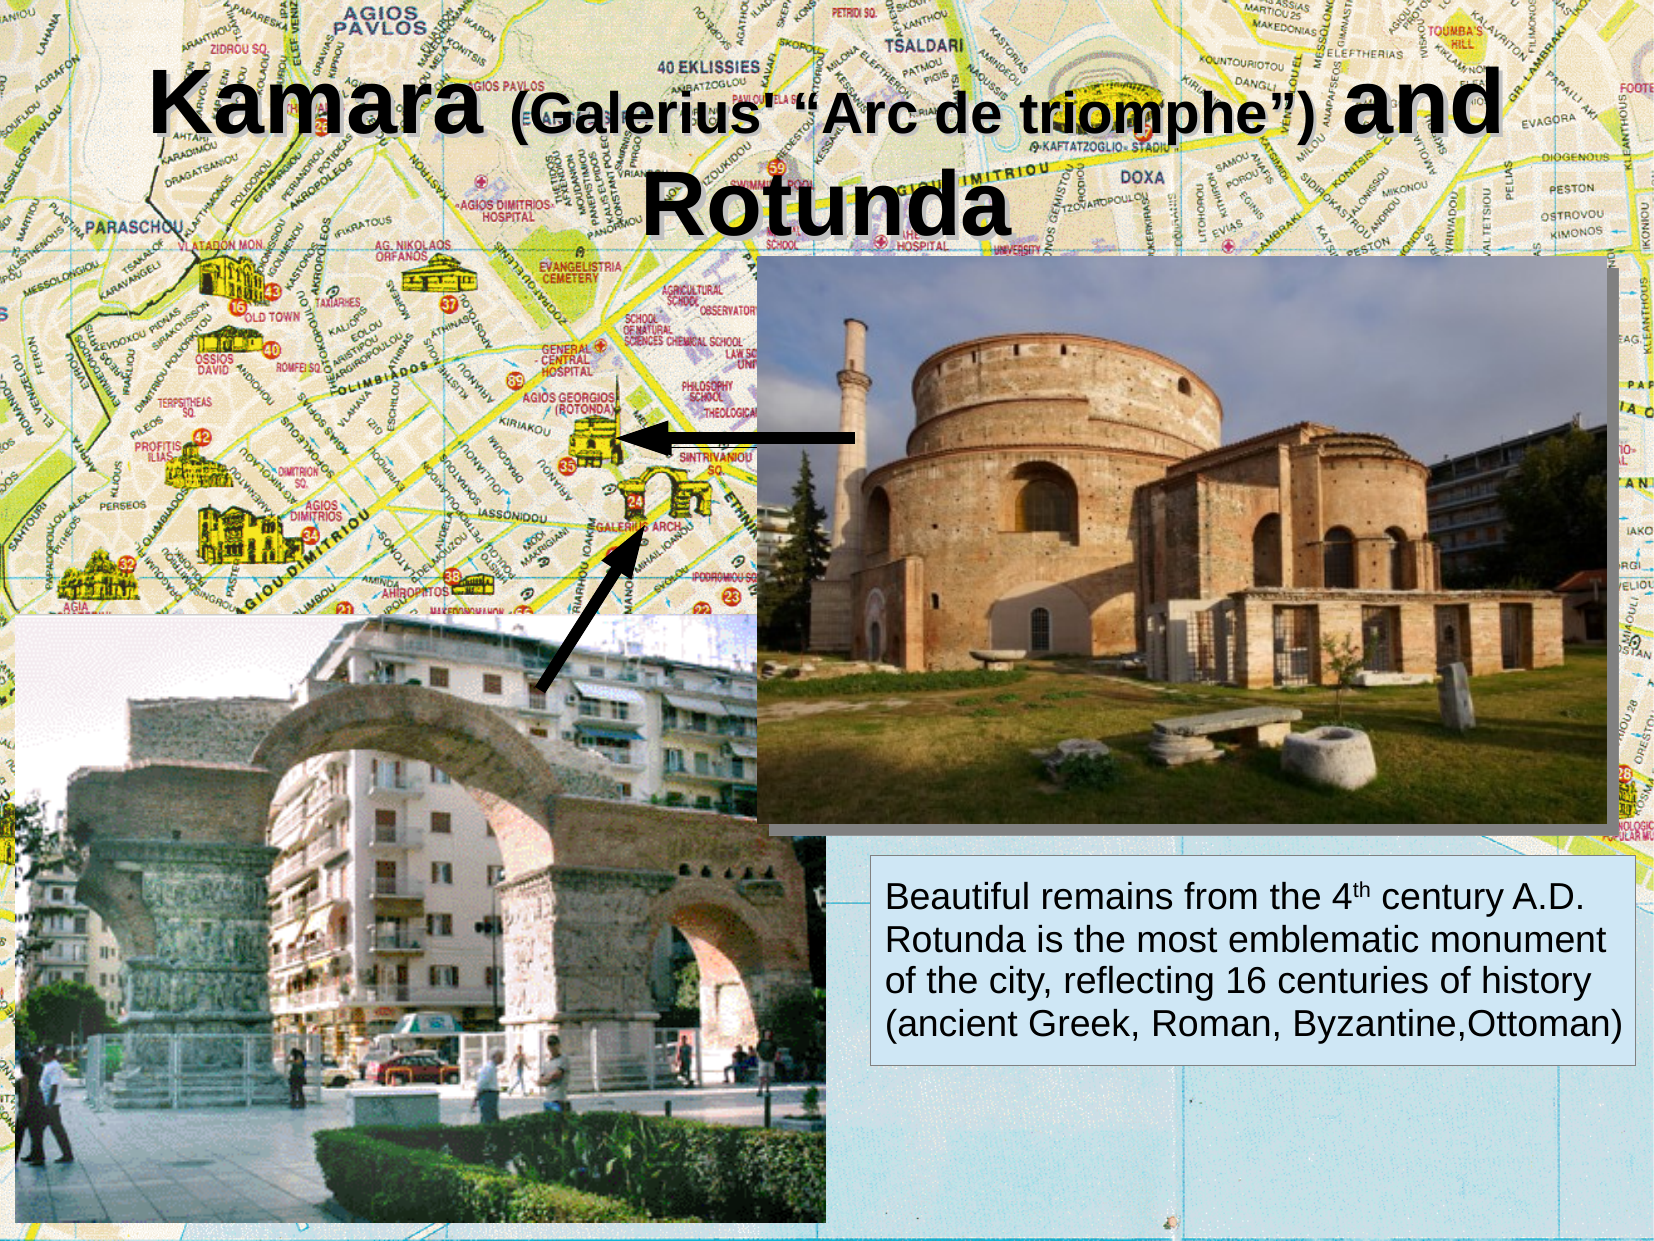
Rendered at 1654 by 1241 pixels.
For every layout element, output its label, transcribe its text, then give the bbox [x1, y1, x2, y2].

text_box Beautiful remains from the 4th century A.D. Rotunda is the most emblematic monument of the city, reflecting 16 centuries of history (ancient Greek, Roman, Byzantine,Ottoman) [870, 855, 1636, 1066]
picture [0, 0, 1654, 1241]
title Kamara (Galerius' “Arc de triomphe”) and Rotunda [82, 49, 1571, 257]
